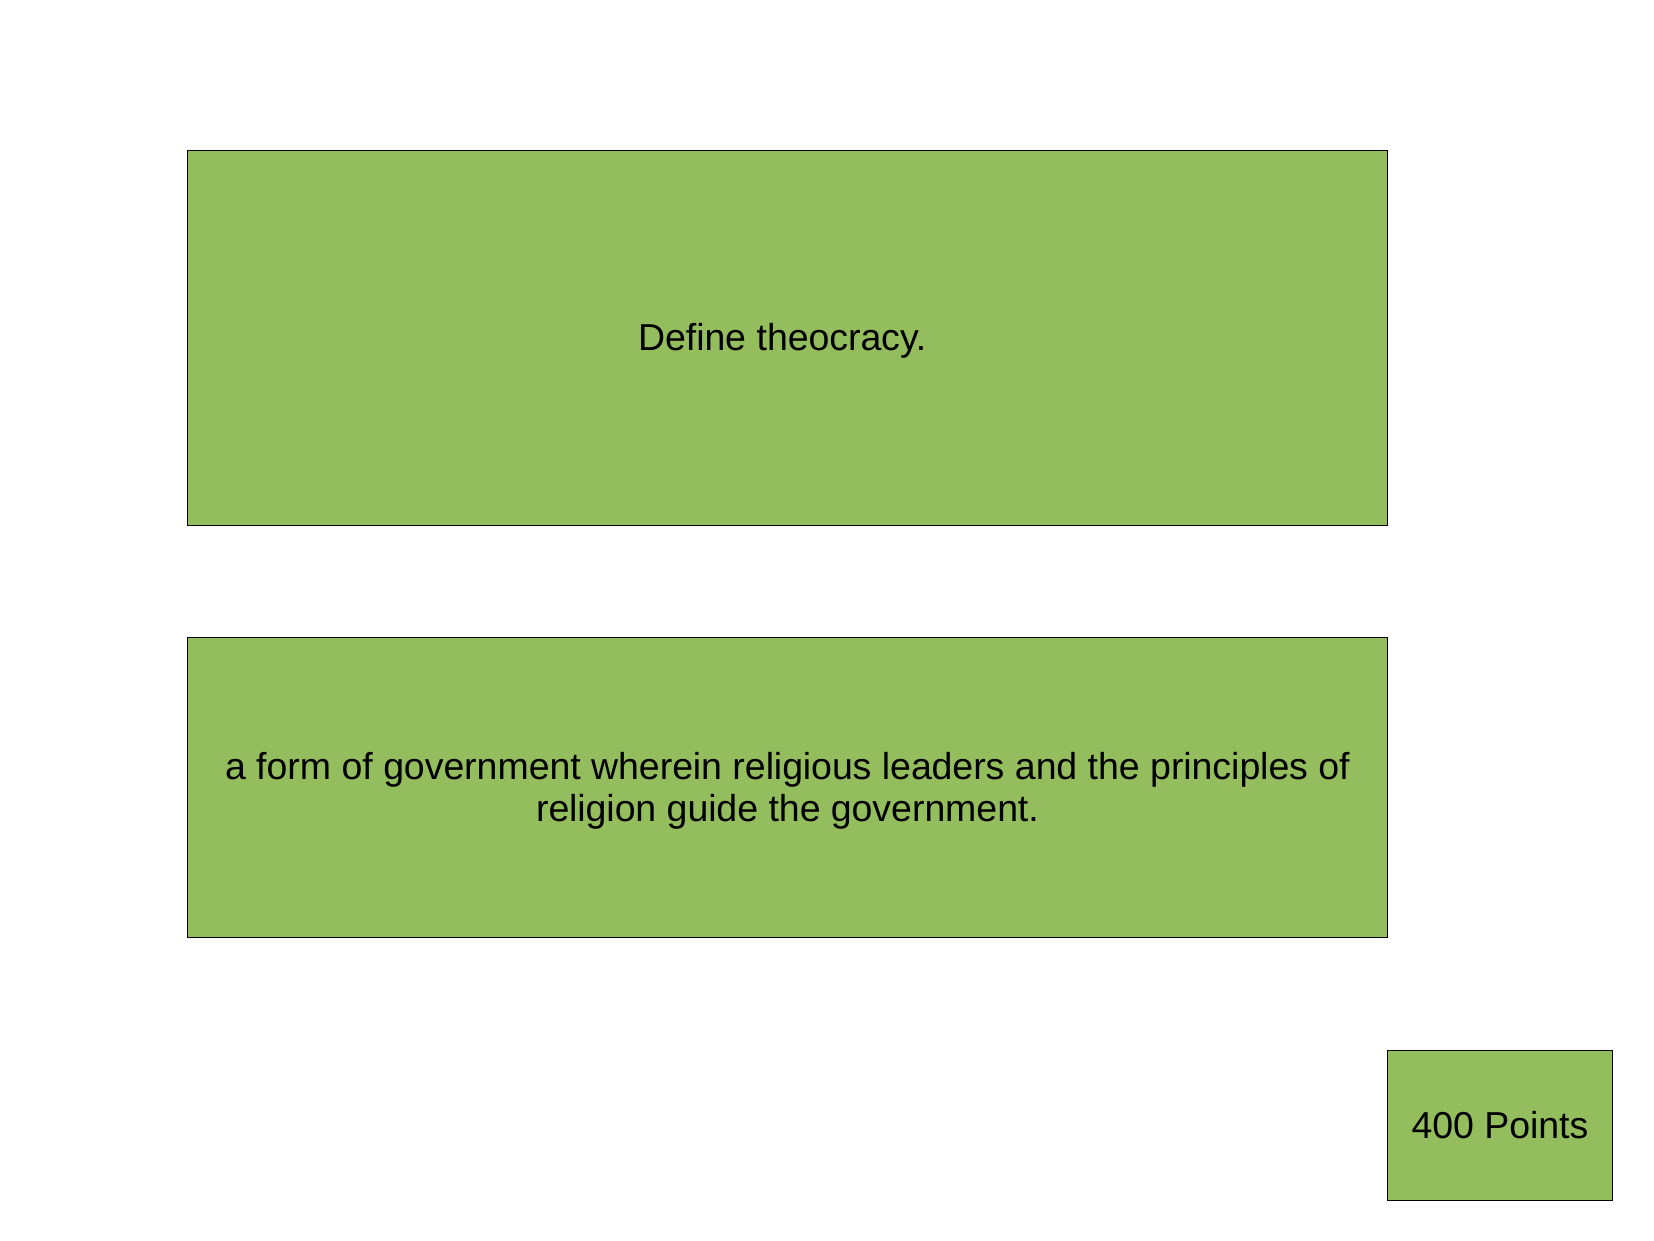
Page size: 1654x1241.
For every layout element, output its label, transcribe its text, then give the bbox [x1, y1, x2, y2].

text_box Define theocracy. [187, 150, 1388, 526]
text_box a form of government wherein religious leaders and the principles of religion guide the government. [187, 637, 1388, 938]
text_box 400 Points [1387, 1050, 1613, 1201]
